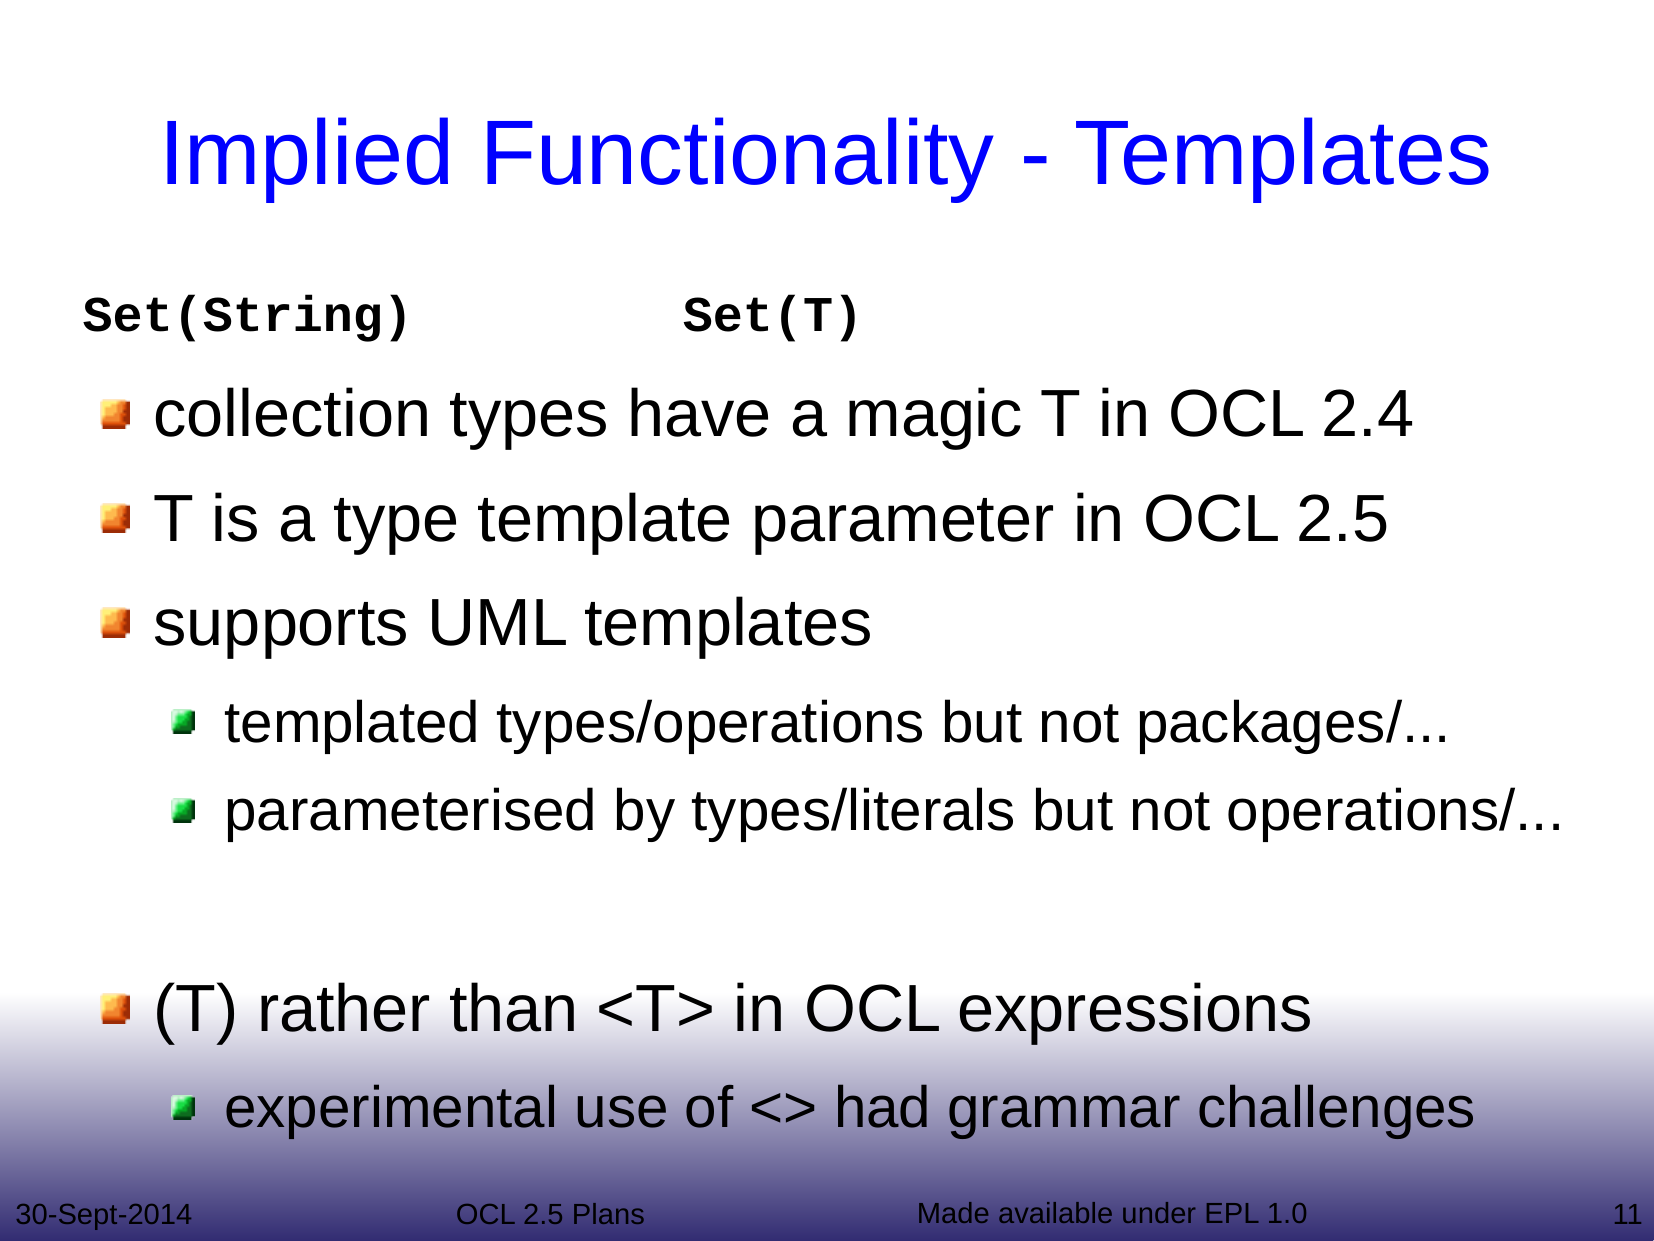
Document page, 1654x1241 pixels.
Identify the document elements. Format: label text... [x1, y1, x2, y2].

title Implied Functionality - Templates [82, 49, 1571, 257]
list Set(String) Set(T) collection types have a magic T in OCL 2.4 T is a type template parameter in OCL 2.5 supports UML templates templated types/operations but not packages/... parameterised by types/literals but not operations/... (T) rather than <T> in OCL expressions experimental use of <> had grammar challenges [82, 290, 1571, 1140]
